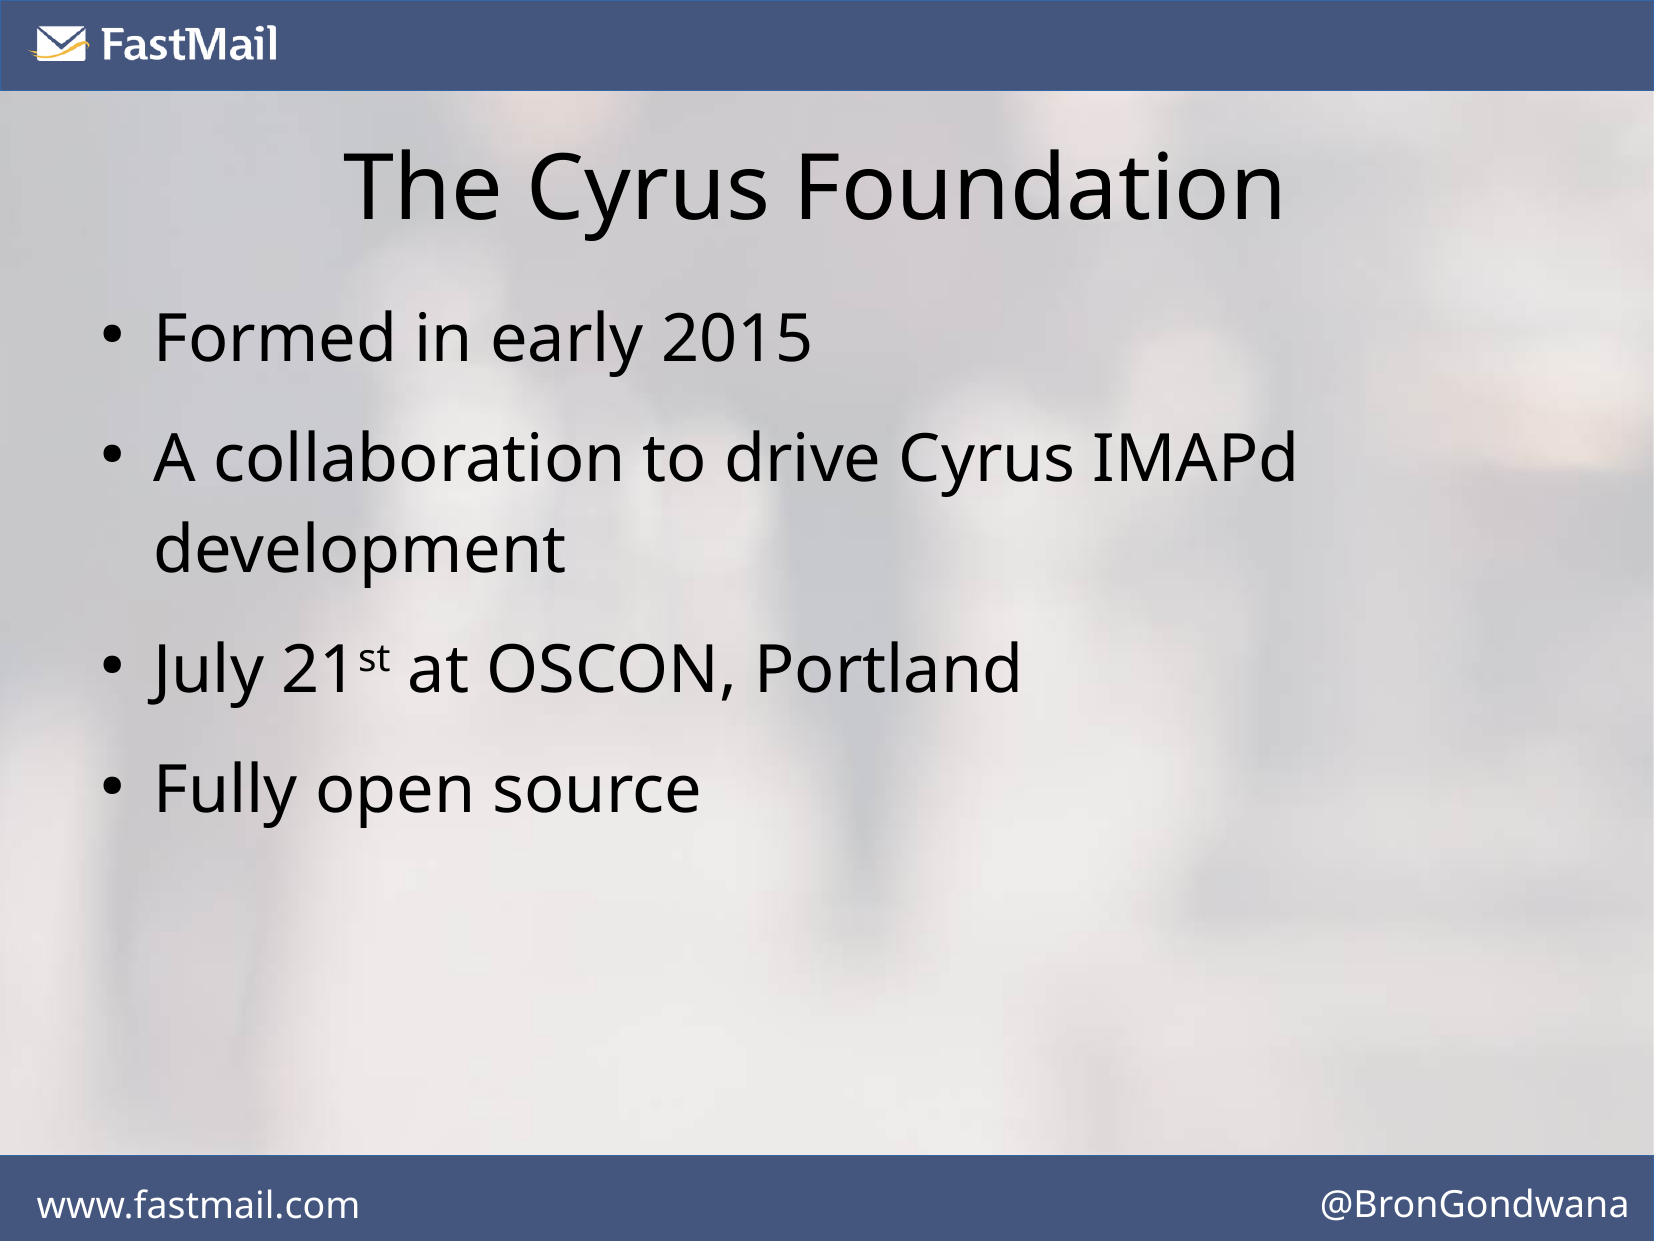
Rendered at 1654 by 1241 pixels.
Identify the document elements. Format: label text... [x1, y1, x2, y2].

picture [0, 91, 1654, 1155]
title The Cyrus Foundation [71, 101, 1561, 267]
text_box [82, 290, 1571, 1010]
picture [26, 8, 302, 78]
